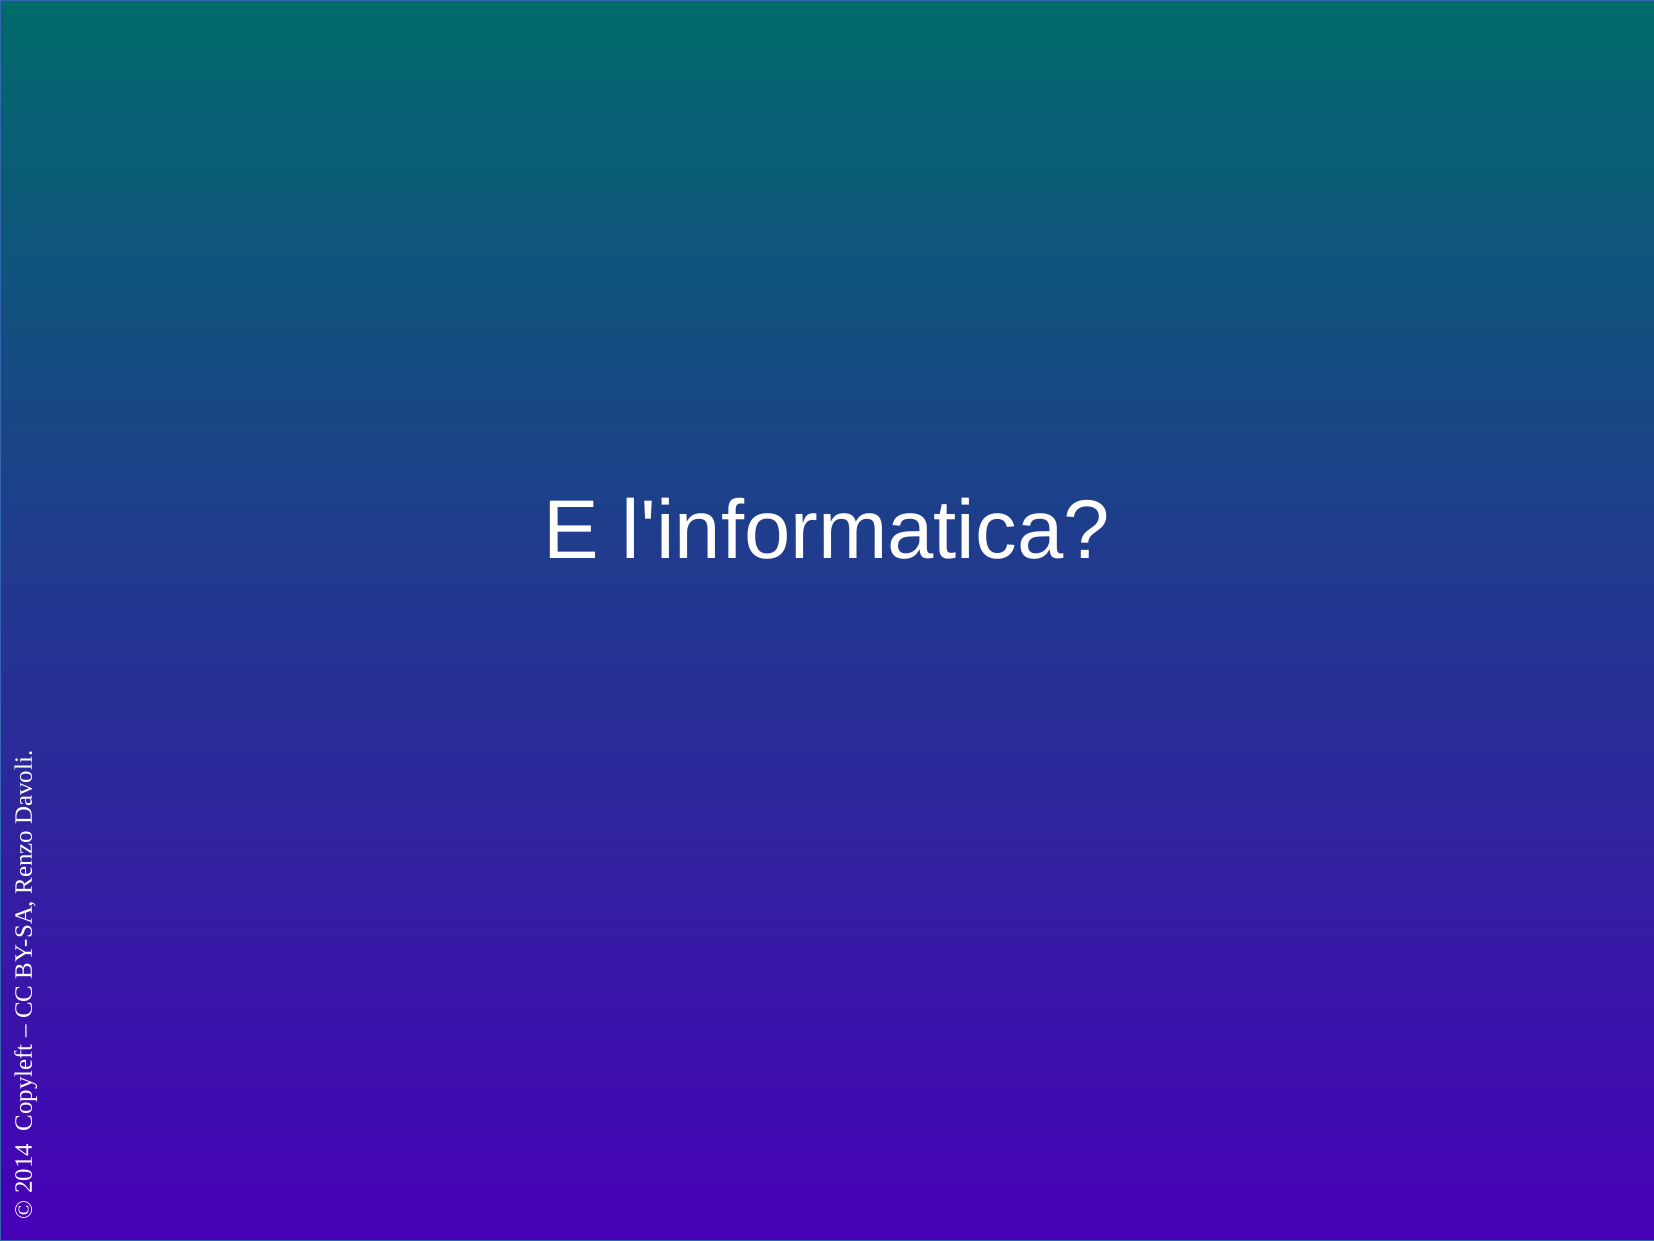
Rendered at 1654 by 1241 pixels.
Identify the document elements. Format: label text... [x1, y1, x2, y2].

subtitle E l'informatica? [82, 49, 1571, 1010]
